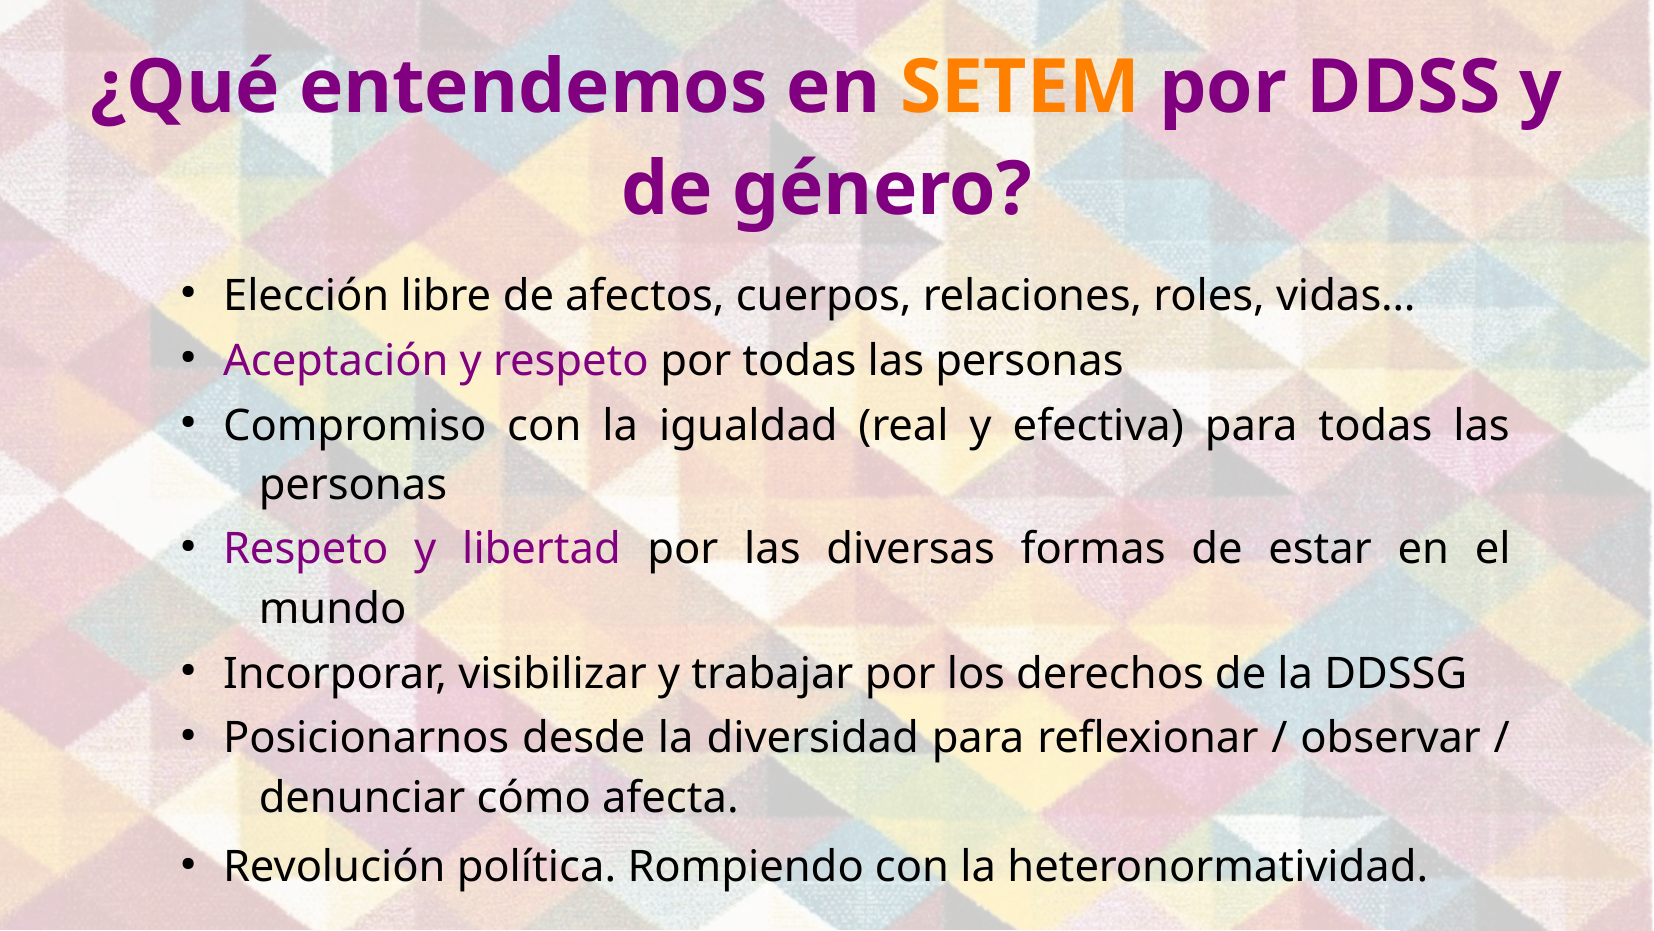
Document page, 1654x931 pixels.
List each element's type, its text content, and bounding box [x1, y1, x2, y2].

list Elección libre de afectos, cuerpos, relaciones, roles, vidas… Aceptación y respeto por todas las personas Compromiso con la igualdad (real y efectiva) para todas las personas Respeto y libertad por las diversas formas de estar en el mundo Incorporar, visibilizar y trabajar por los derechos de la DDSSG Posicionarnos desde la diversidad para reflexionar / observar / denunciar cómo afecta. Revolución política. Rompiendo con la heteronormatividad. [82, 217, 1512, 898]
picture [0, 0, 1654, 931]
title ¿Qué entendemos en SETEM por DDSS y de género? [82, 28, 1571, 241]
